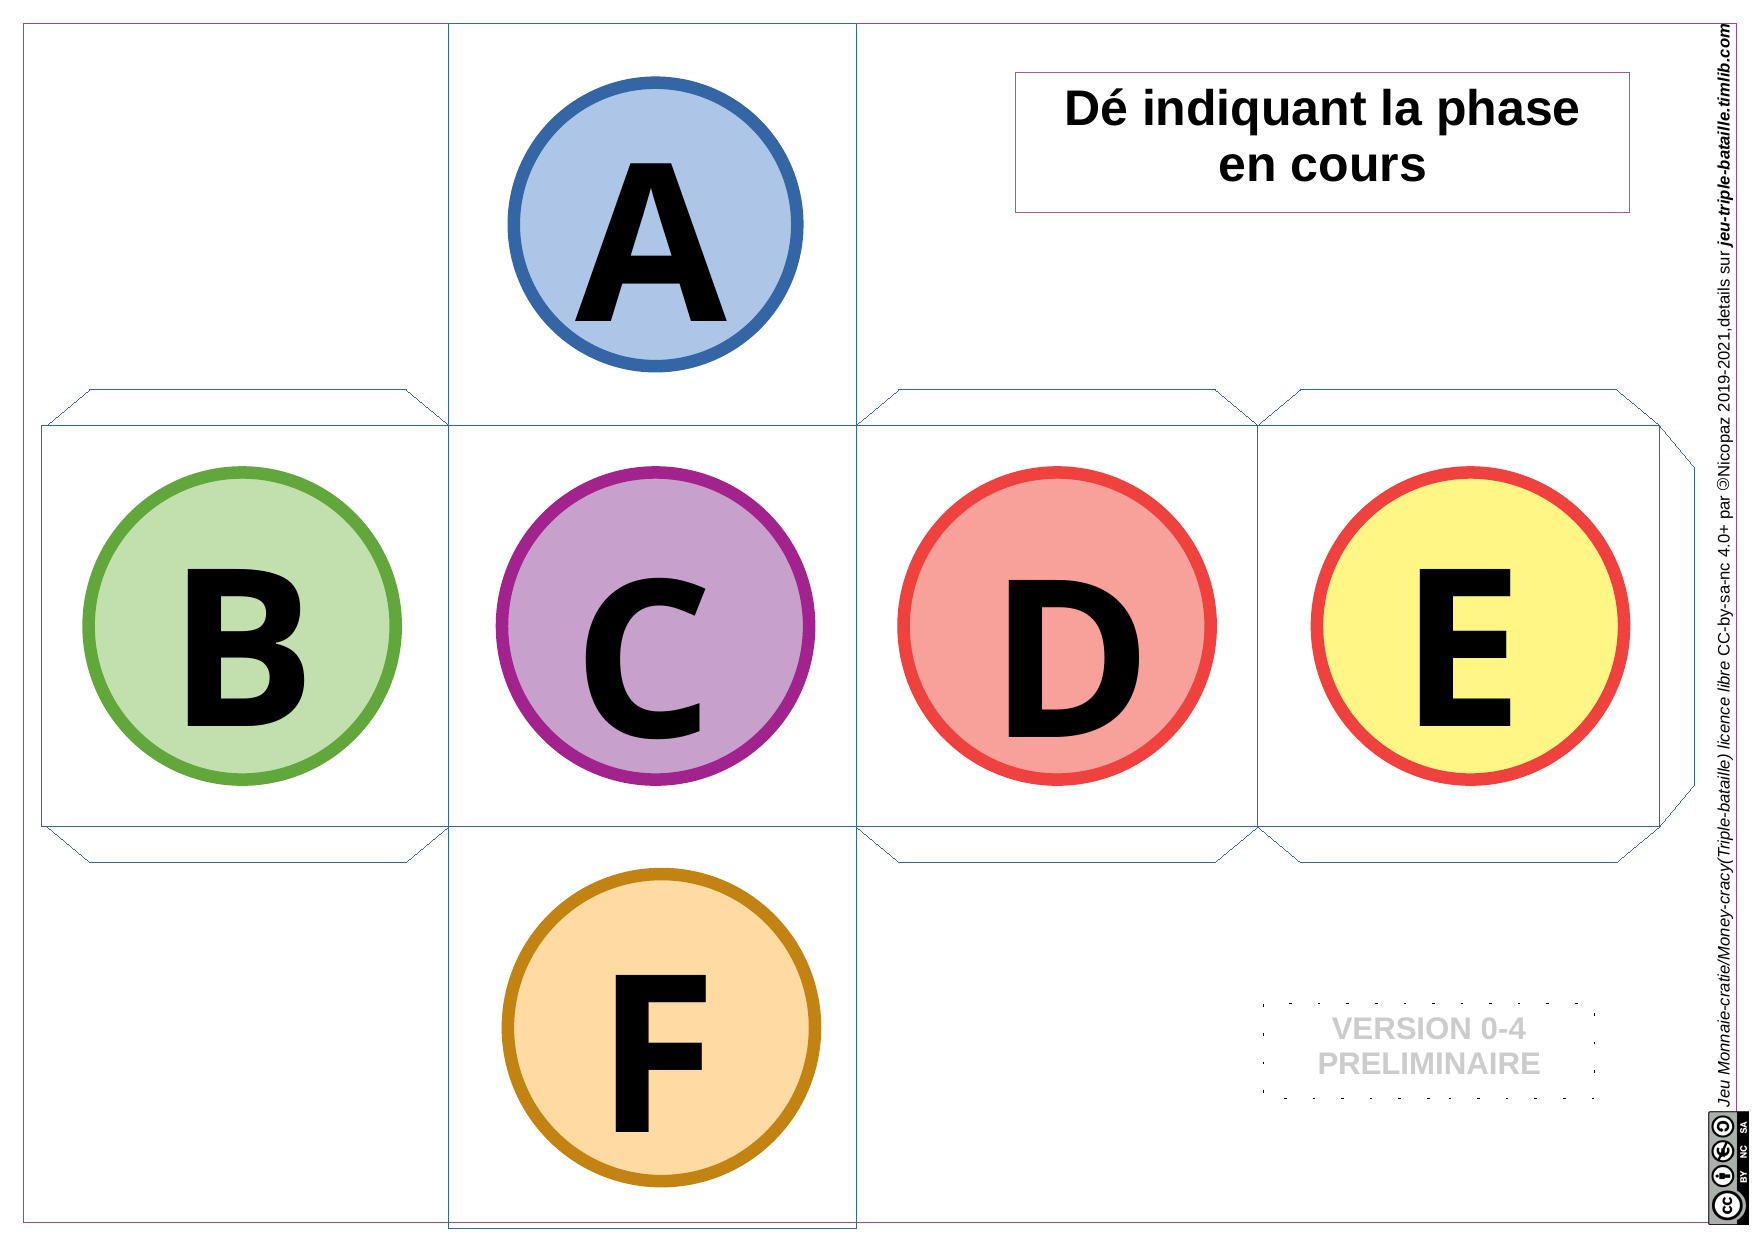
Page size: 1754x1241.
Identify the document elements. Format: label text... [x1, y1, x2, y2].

text_box [47, 826, 449, 863]
text_box [507, 896, 752, 1182]
text_box A [560, 79, 776, 341]
text_box [369, 539, 396, 713]
text_box D [974, 494, 1190, 756]
text_box [903, 496, 974, 756]
text_box [47, 389, 449, 426]
text_box [593, 874, 730, 890]
text_box [978, 472, 1136, 494]
text_box [776, 149, 798, 300]
text_box [1190, 548, 1211, 704]
text_box [501, 507, 558, 745]
text_box E [1385, 484, 1601, 746]
text_box [1316, 498, 1567, 780]
picture [1709, 1112, 1749, 1225]
text_box C [558, 494, 774, 756]
text_box [183, 472, 301, 484]
text_box [574, 341, 737, 367]
text_box [573, 756, 738, 780]
text_box Dé indiquant la phase en cours [1015, 72, 1630, 213]
text_box [774, 528, 810, 724]
text_box [1412, 472, 1529, 484]
text_box [797, 955, 816, 1100]
text_box [577, 472, 735, 494]
text_box B [153, 484, 369, 746]
text_box VERSION 0-4 PRELIMINAIRE [1263, 1003, 1595, 1099]
text_box [856, 389, 1695, 863]
text_box F [581, 890, 797, 1152]
text_box [975, 756, 1139, 780]
text_box [1601, 545, 1625, 708]
text_box [88, 500, 338, 780]
text_box [513, 119, 560, 330]
